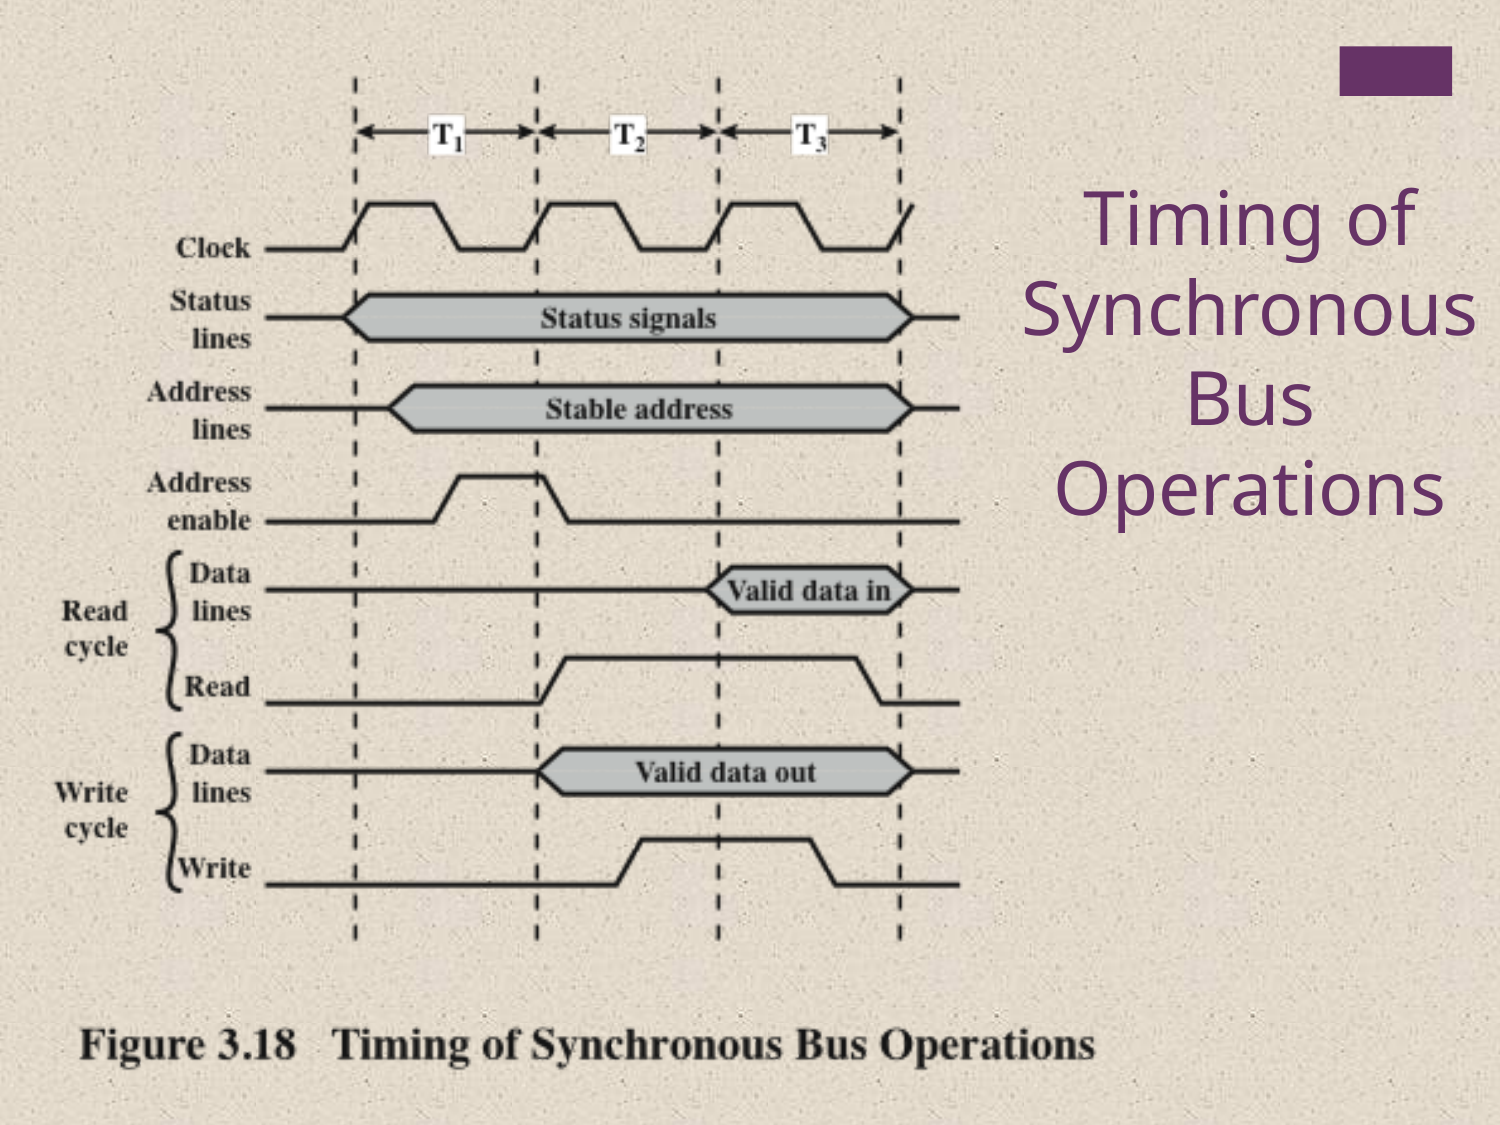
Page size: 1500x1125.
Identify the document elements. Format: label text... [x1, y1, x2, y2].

title Timing of Synchronous Bus Operations [1144, 162, 1500, 346]
picture [0, 0, 1500, 1125]
